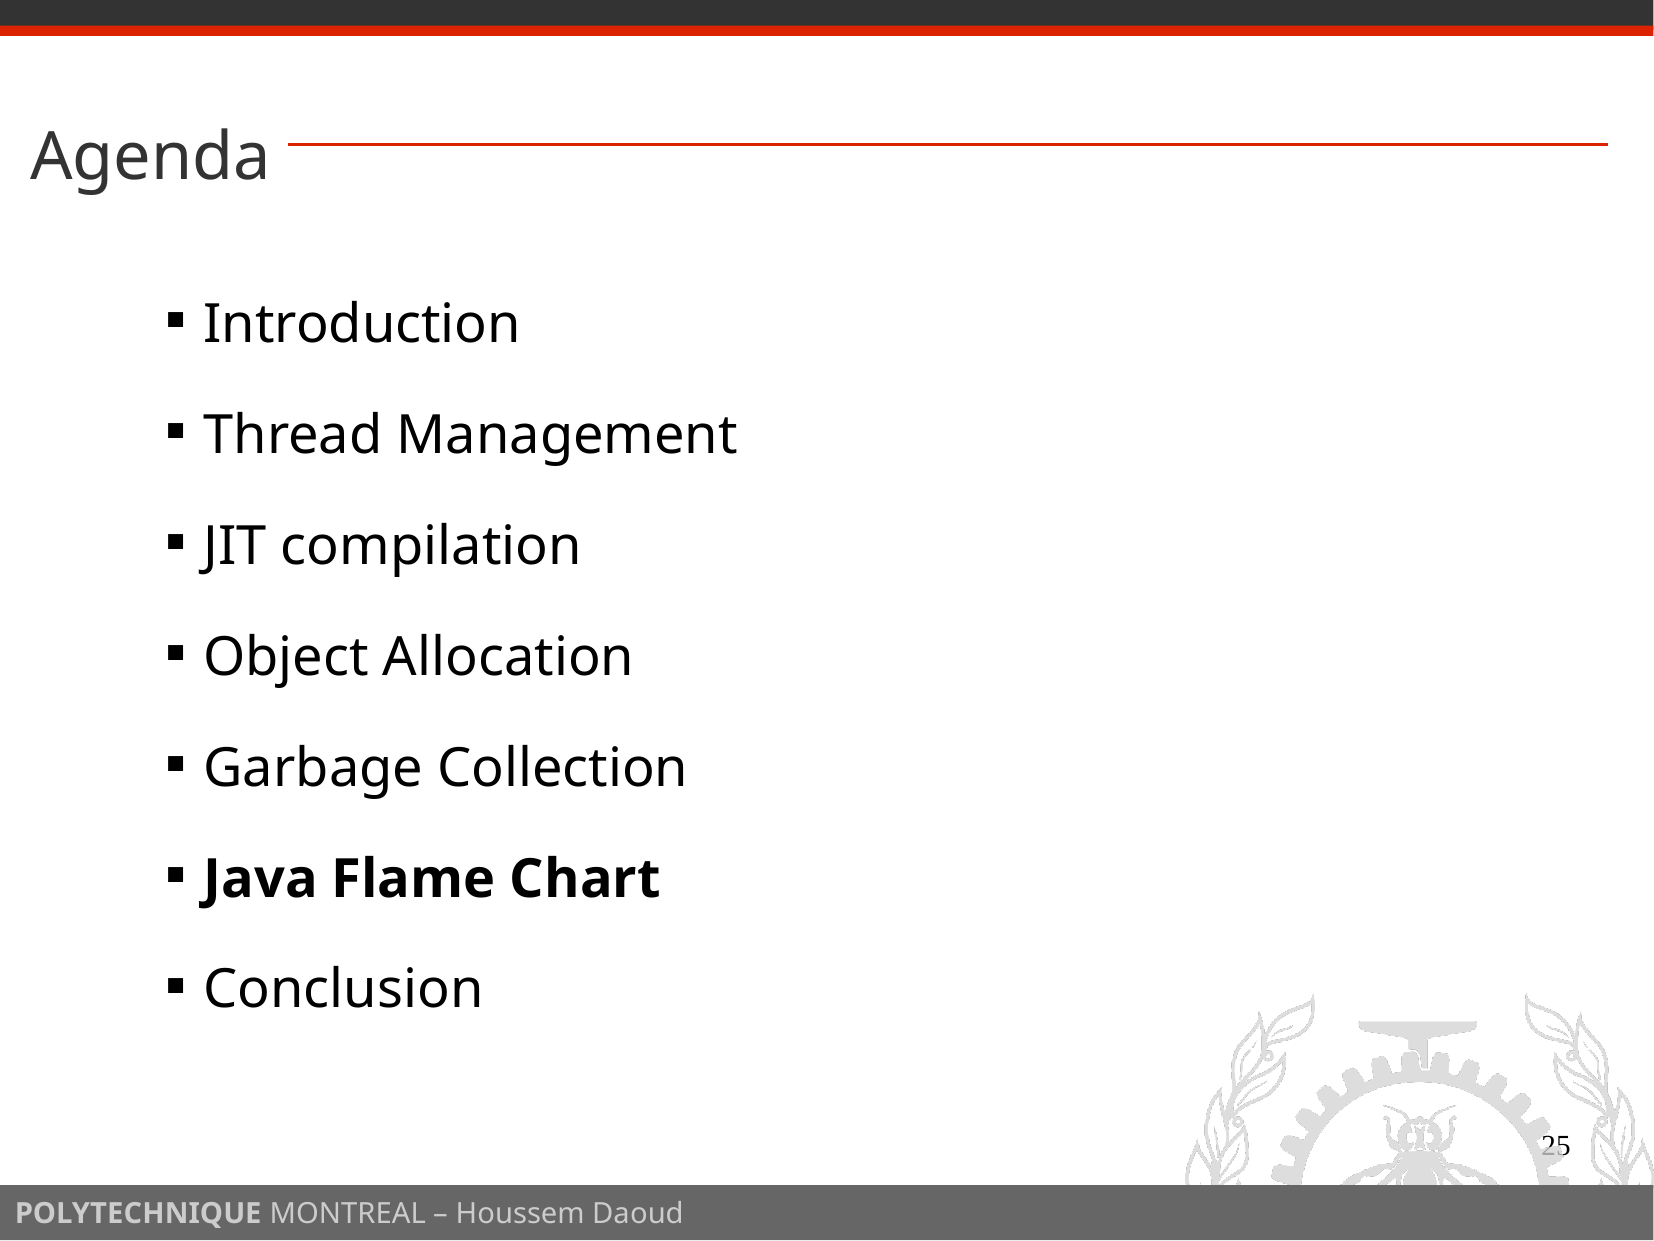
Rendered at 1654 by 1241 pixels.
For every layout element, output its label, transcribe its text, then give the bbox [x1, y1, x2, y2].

text_box POLYTECHNIQUE MONTREAL – Houssem Daoud [0, 1185, 1654, 1241]
text_box Introduction Thread Management JIT compilation Object Allocation Garbage Collection Java Flame Chart Conclusion [168, 280, 1519, 991]
text_box [0, 0, 1654, 36]
picture [1185, 968, 1654, 1185]
text_box Agenda [30, 60, 1561, 203]
